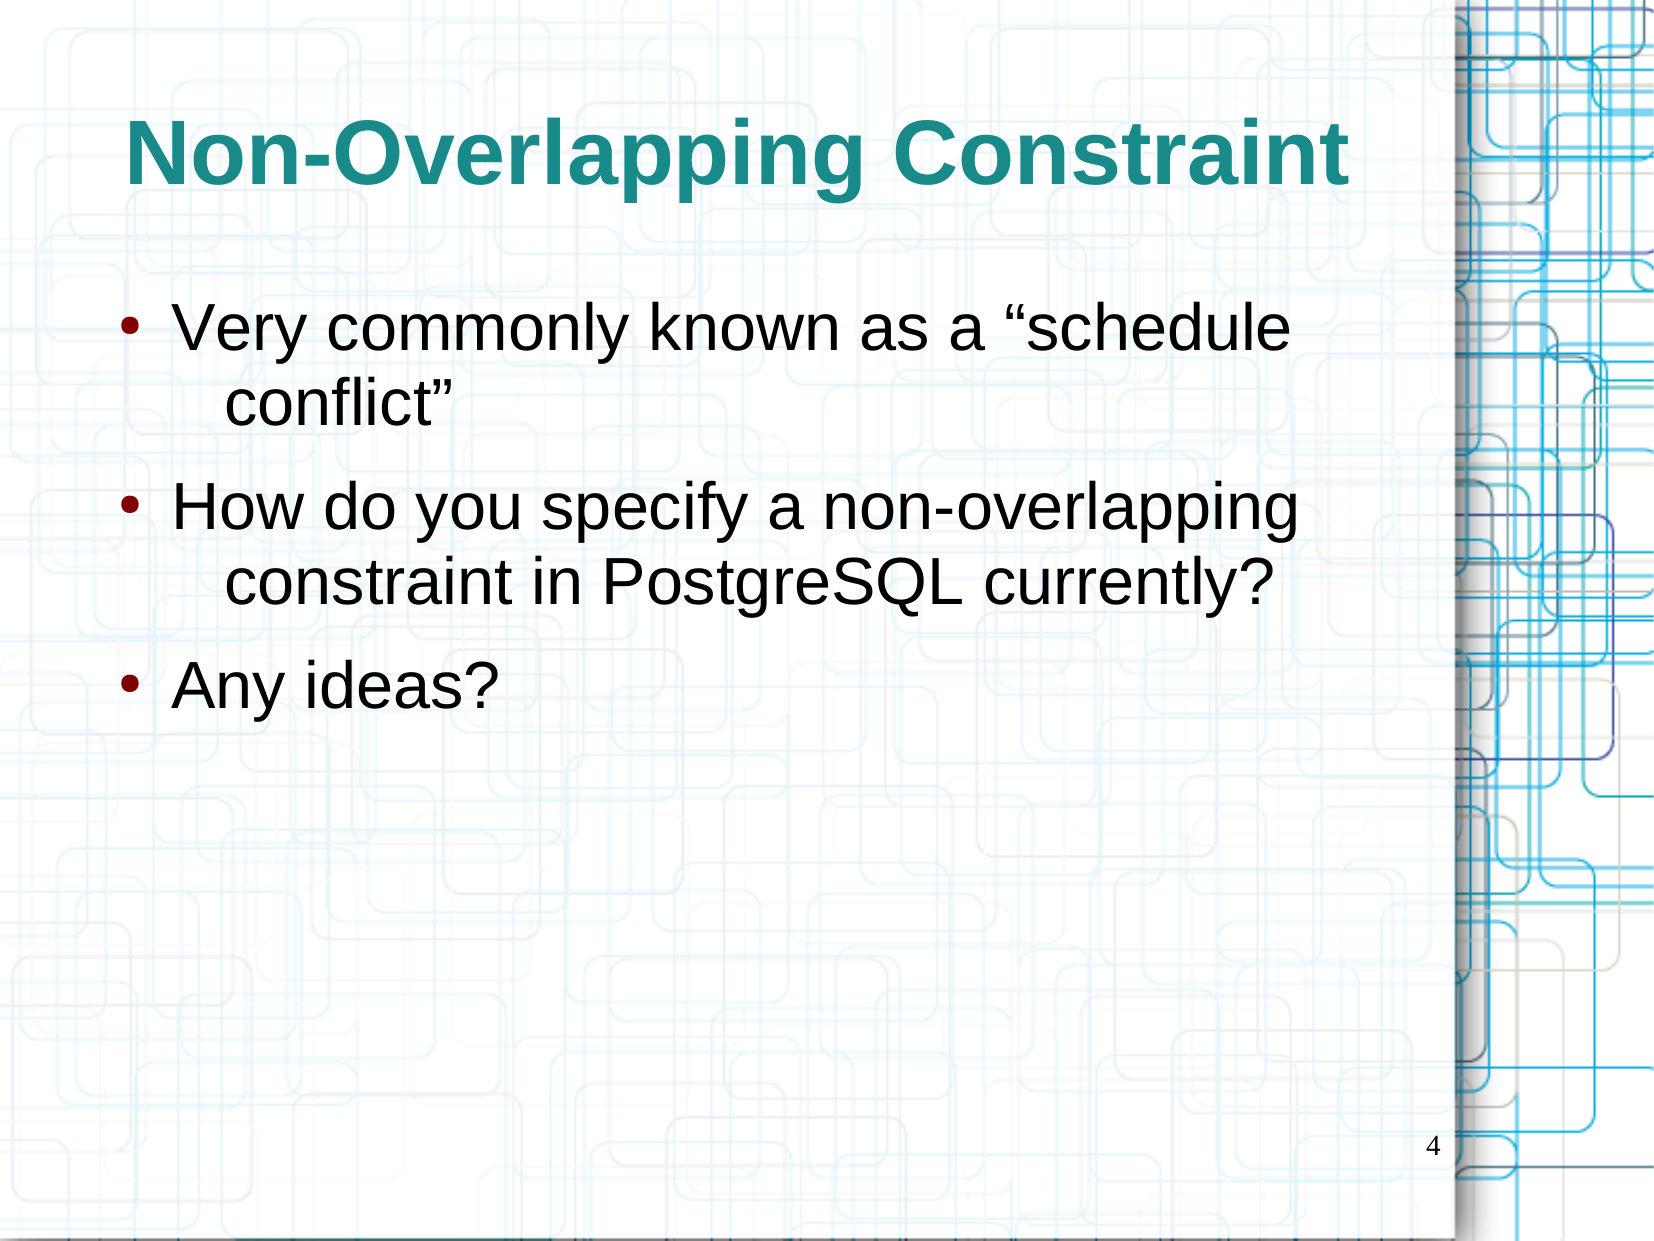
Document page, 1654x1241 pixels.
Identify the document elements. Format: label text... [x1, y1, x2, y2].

list Very commonly known as a “schedule conflict” How do you specify a non-overlapping constraint in PostgreSQL currently? Any ideas? [82, 290, 1418, 1094]
title Non-Overlapping Constraint [59, 56, 1418, 250]
picture [0, 0, 1654, 1241]
